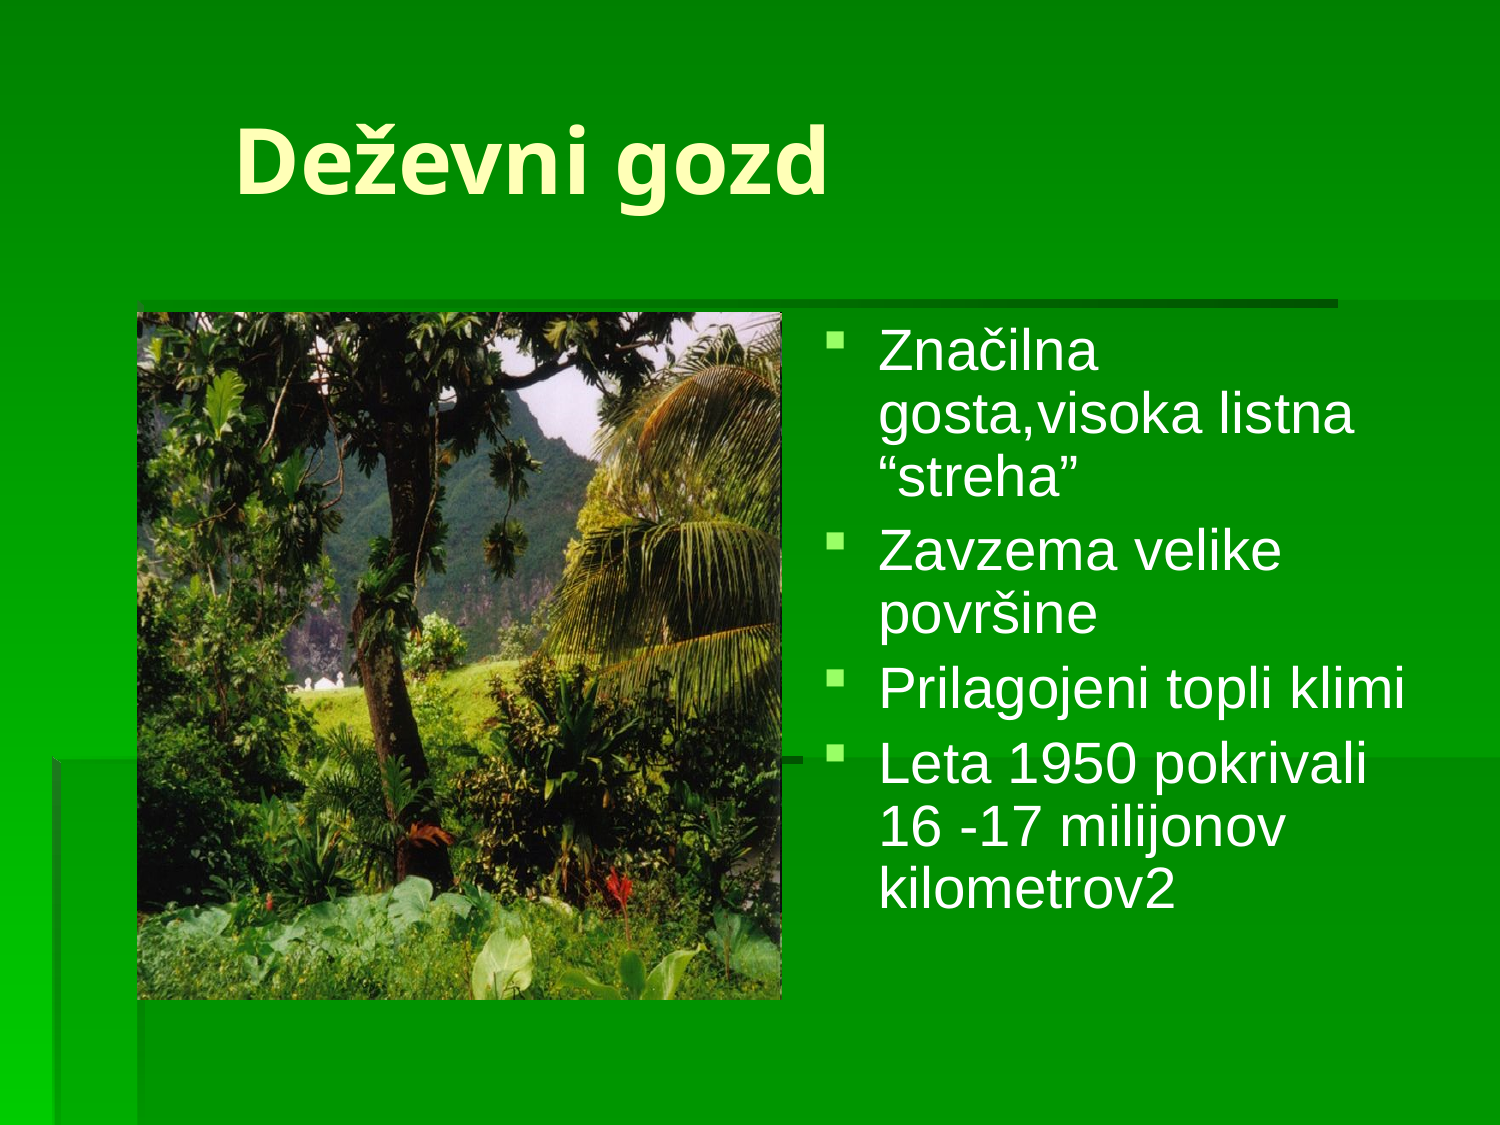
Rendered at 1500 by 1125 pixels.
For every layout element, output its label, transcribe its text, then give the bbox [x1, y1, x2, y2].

title Deževni gozd [75, 40, 1451, 275]
list Značilna gosta,visoka listna “streha” Zavzema velike površine Prilagojeni topli klimi Leta 1950 pokrivali 16 -17 milijonov kilometrov2 [806, 312, 1451, 1000]
picture [137, 312, 782, 1000]
